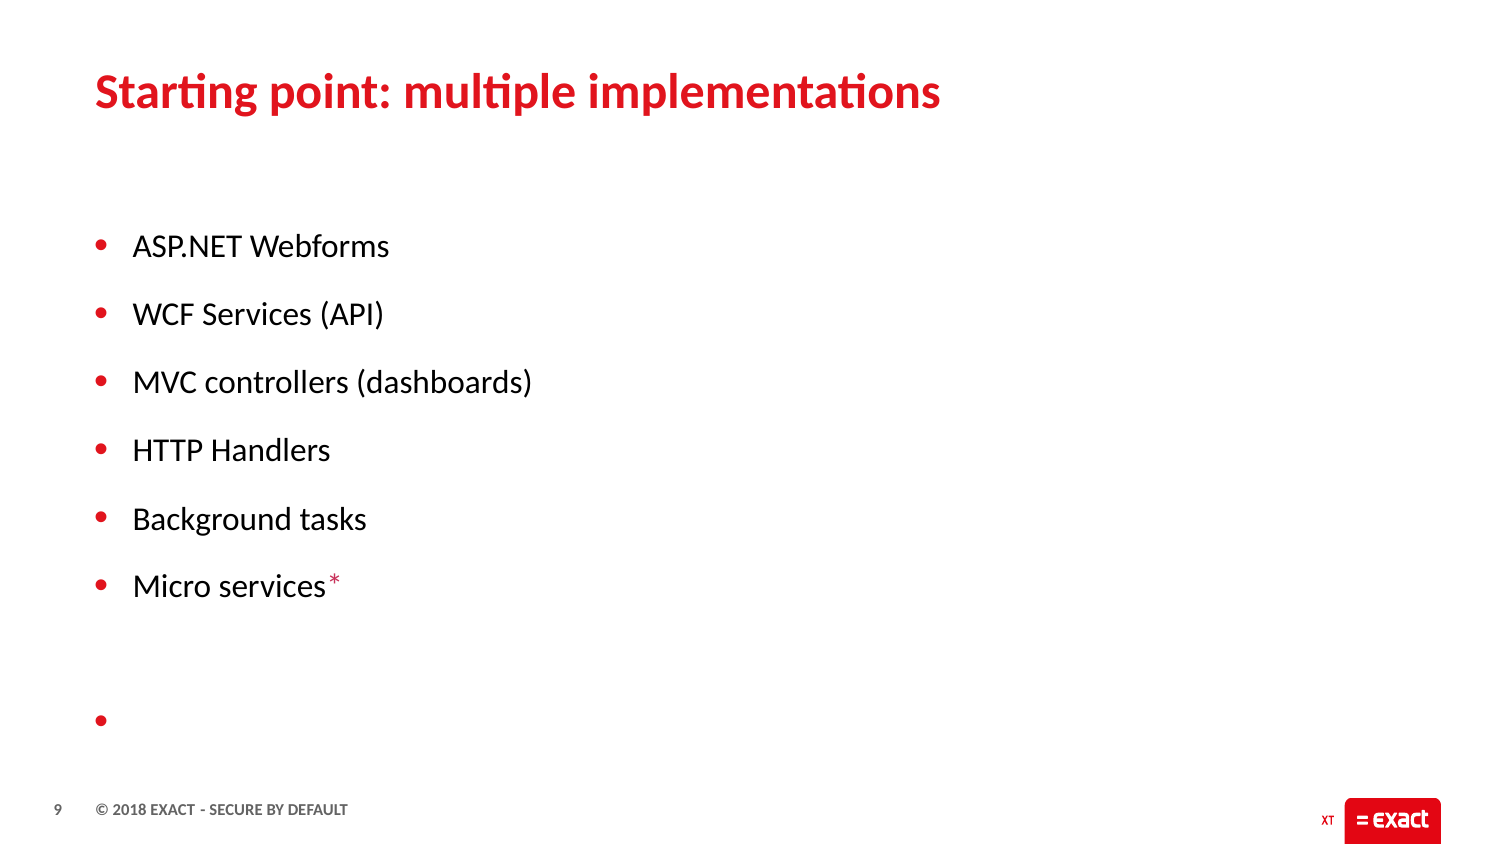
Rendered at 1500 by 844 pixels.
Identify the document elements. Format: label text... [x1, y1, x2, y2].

list ASP.NET Webforms WCF Services (API) MVC controllers (dashboards) HTTP Handlers Background tasks Micro services* [79, 196, 1421, 754]
text_box 9 [38, 786, 96, 832]
text_box - Secure by default [185, 786, 826, 832]
title Starting point: multiple implementations [79, 62, 1421, 128]
